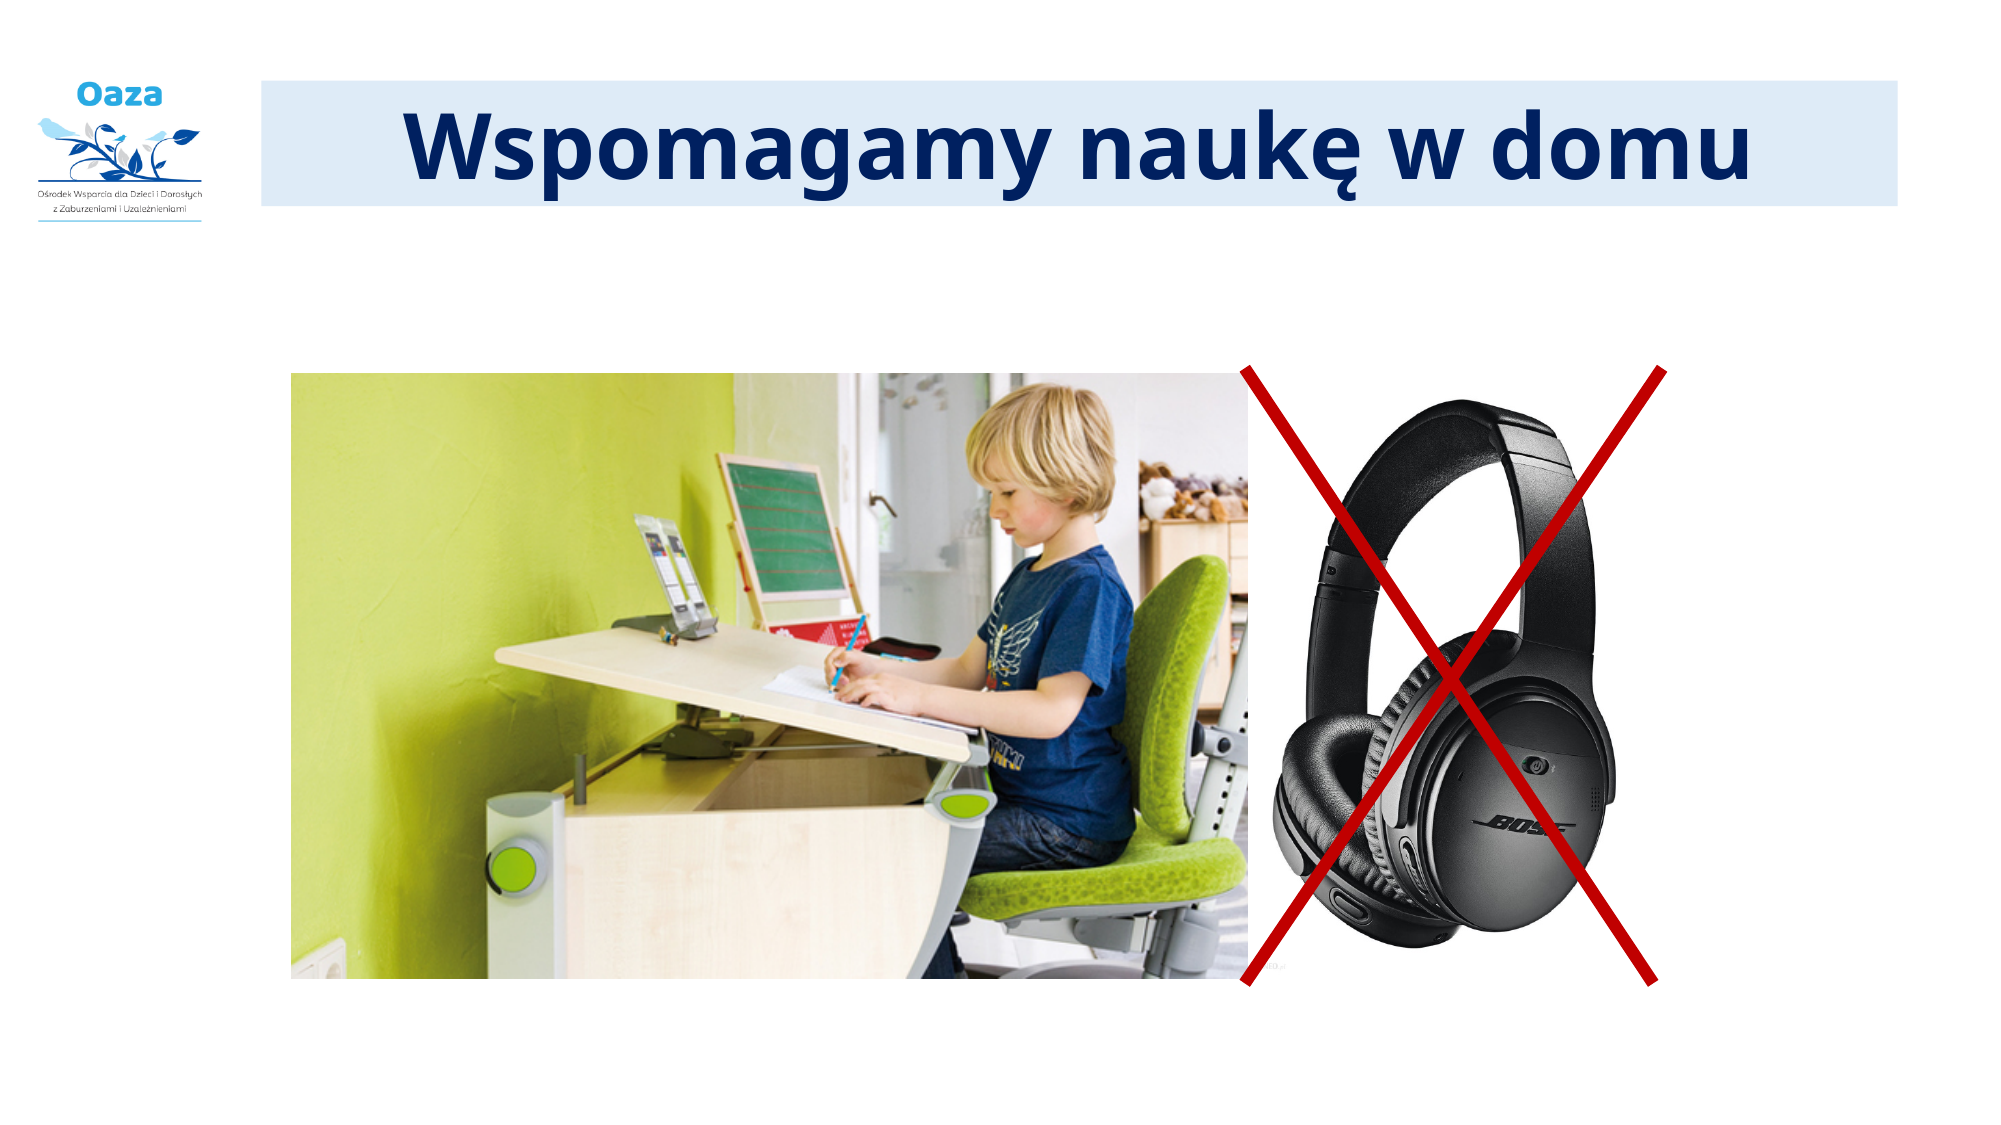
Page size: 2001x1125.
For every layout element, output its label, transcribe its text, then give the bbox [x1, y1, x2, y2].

picture [1256, 692, 1642, 979]
picture [36, 56, 203, 223]
picture [1460, 386, 1659, 979]
picture [1257, 373, 1650, 666]
picture [291, 373, 1442, 979]
text_box Wspomagamy naukę w domu [261, 80, 1898, 207]
